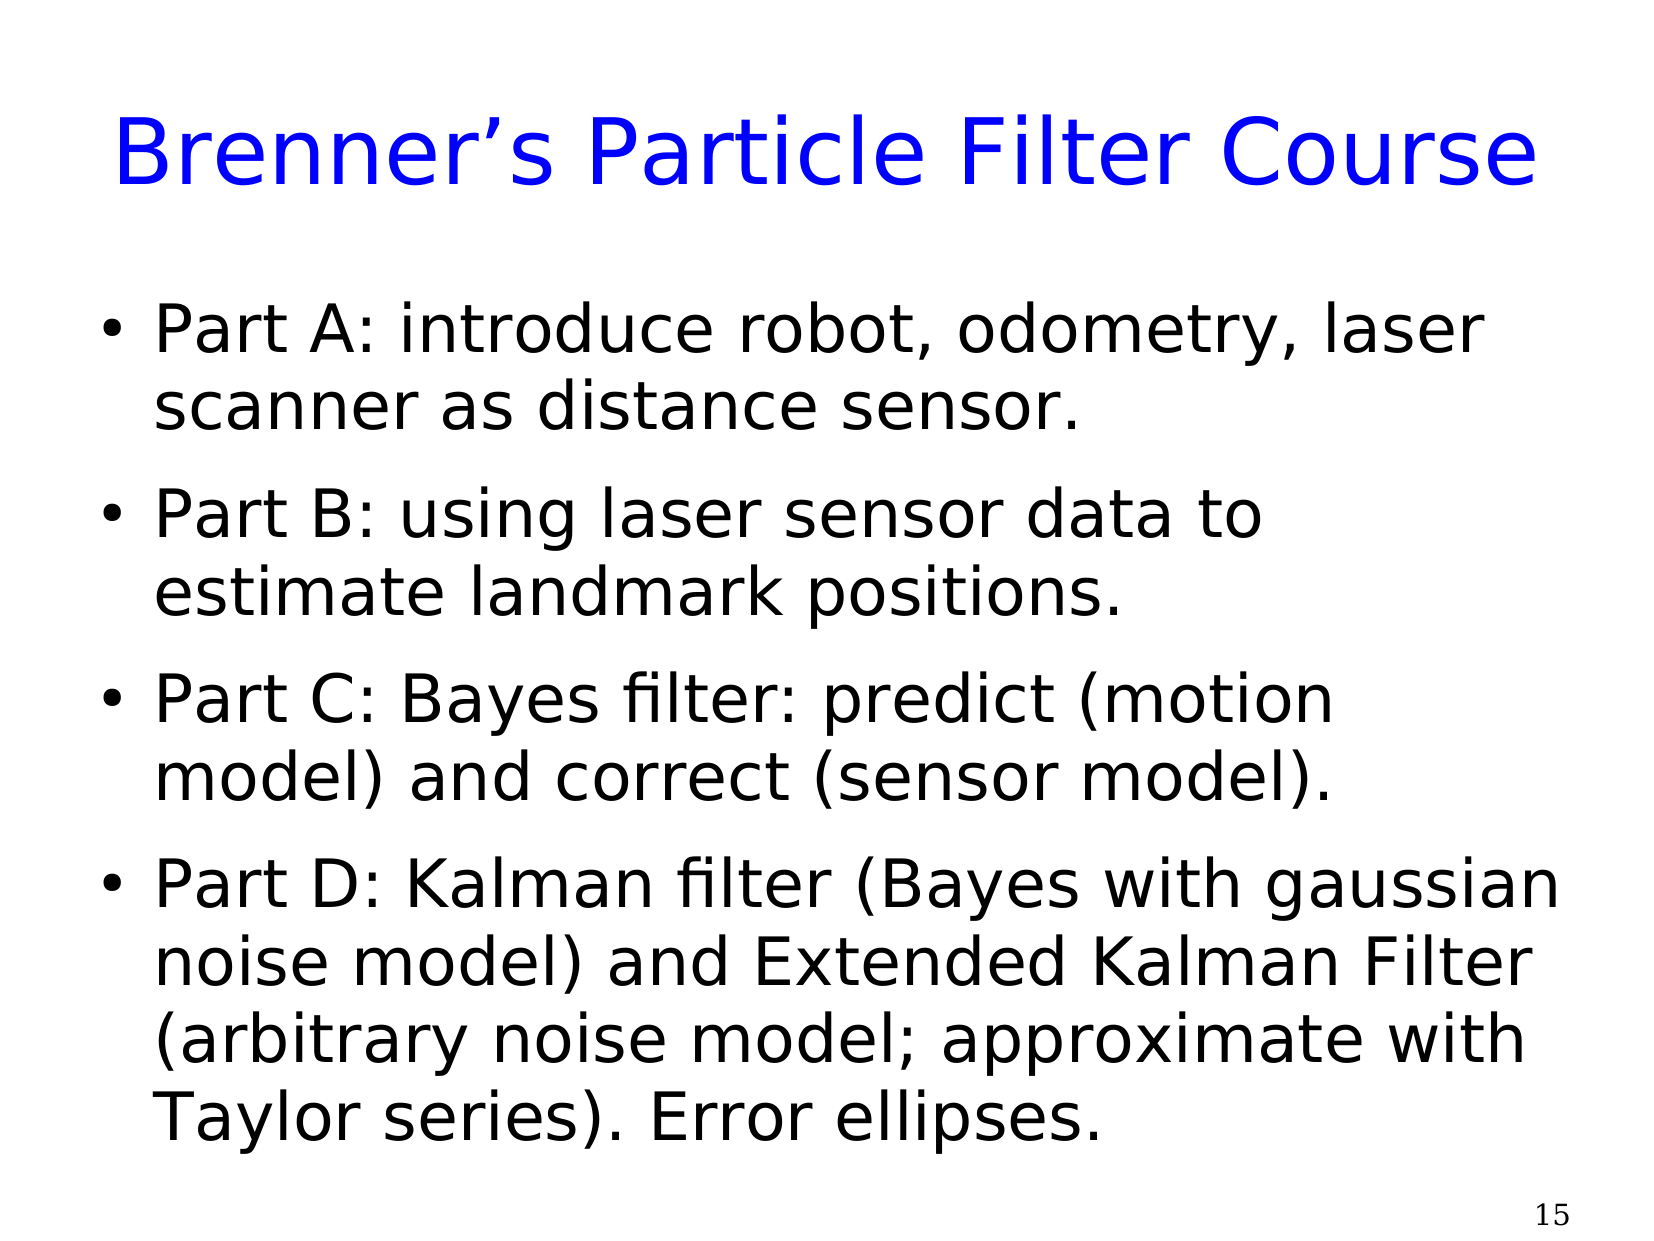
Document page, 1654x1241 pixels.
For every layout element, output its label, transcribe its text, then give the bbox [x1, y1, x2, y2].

title Brenner’s Particle Filter Course [82, 49, 1571, 257]
list Part A: introduce robot, odometry, laser scanner as distance sensor. Part B: using laser sensor data to estimate landmark positions. Part C: Bayes filter: predict (motion model) and correct (sensor model). Part D: Kalman filter (Bayes with gaussian noise model) and Extended Kalman Filter (arbitrary noise model; approximate with Taylor series). Error ellipses. [82, 290, 1571, 1157]
